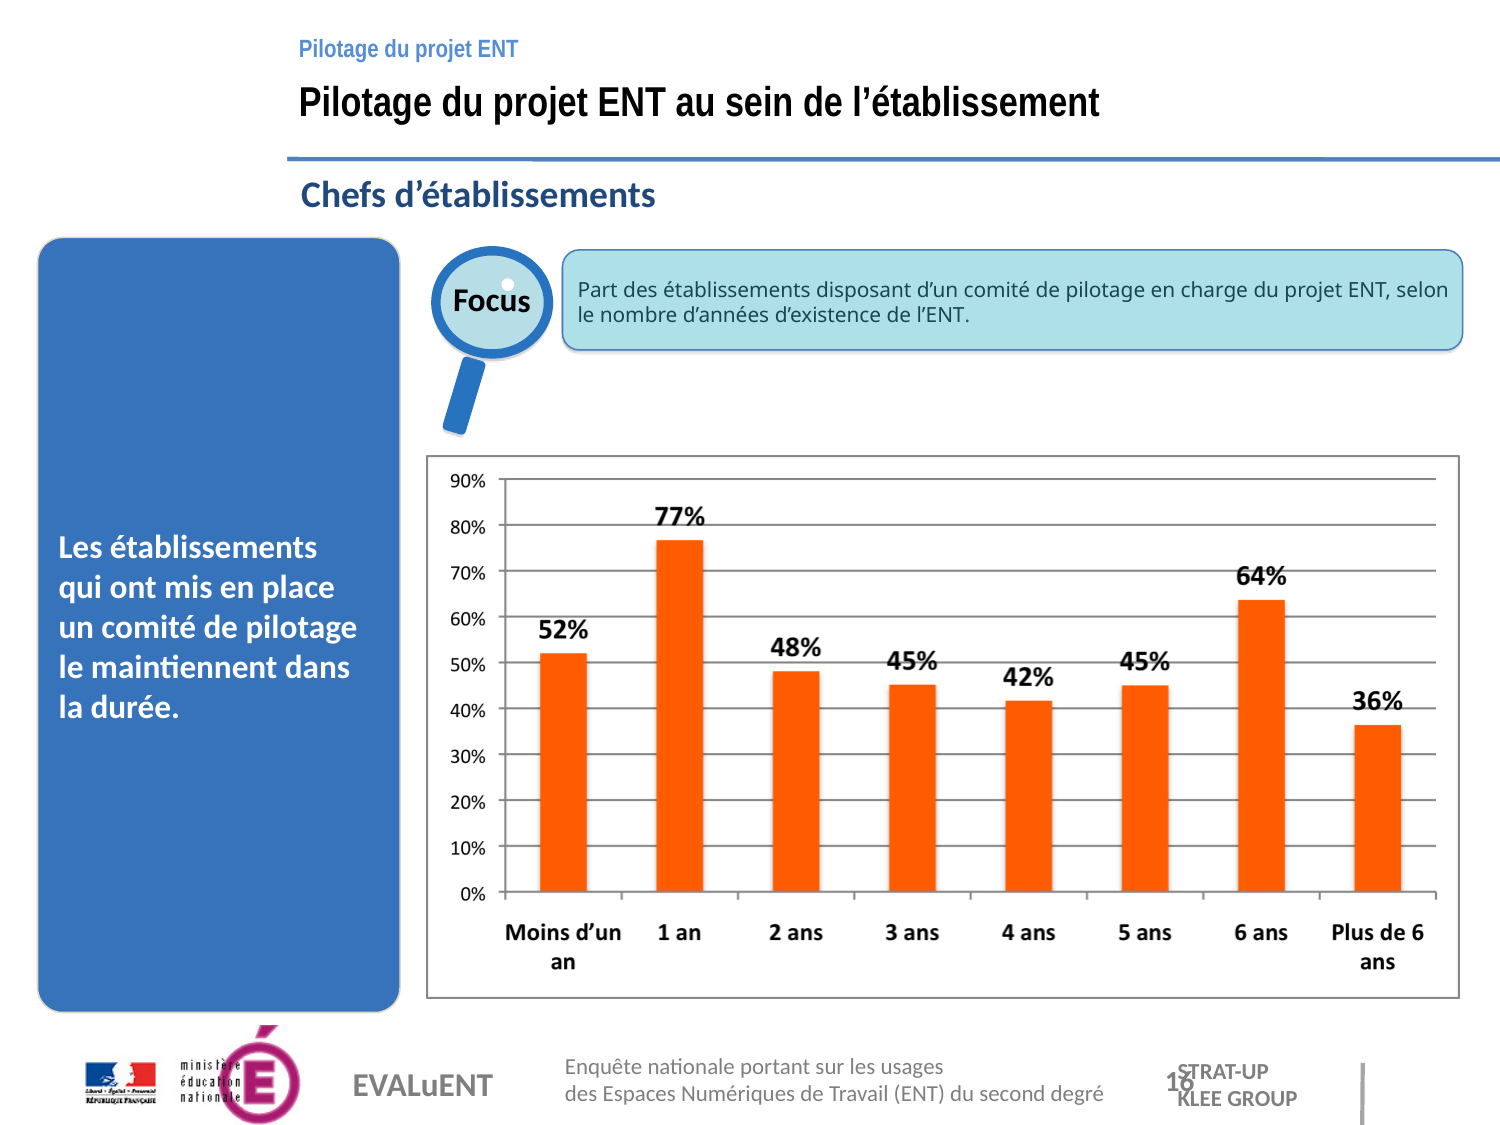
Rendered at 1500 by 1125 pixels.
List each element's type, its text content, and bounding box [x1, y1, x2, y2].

picture [425, 454, 1461, 1001]
text_box Les établissements qui ont mis en place un comité de pilotage le maintiennent dans la durée. [37, 237, 401, 1013]
text_box Pilotage du projet ENT Pilotage du projet ENT au sein de l’établissement [284, 25, 1455, 100]
text_box Part des établissements disposant d’un comité de pilotage en charge du projet ENT, selon le nombre d’années d’existence de l’ENT. [562, 269, 1476, 338]
text_box [563, 338, 1462, 350]
text_box [443, 357, 485, 434]
text_box [501, 278, 515, 291]
text_box [1074, 1050, 1426, 1110]
text_box Chefs d’établissements [286, 162, 676, 224]
text_box [562, 249, 1463, 269]
text_box Focus [435, 250, 549, 354]
